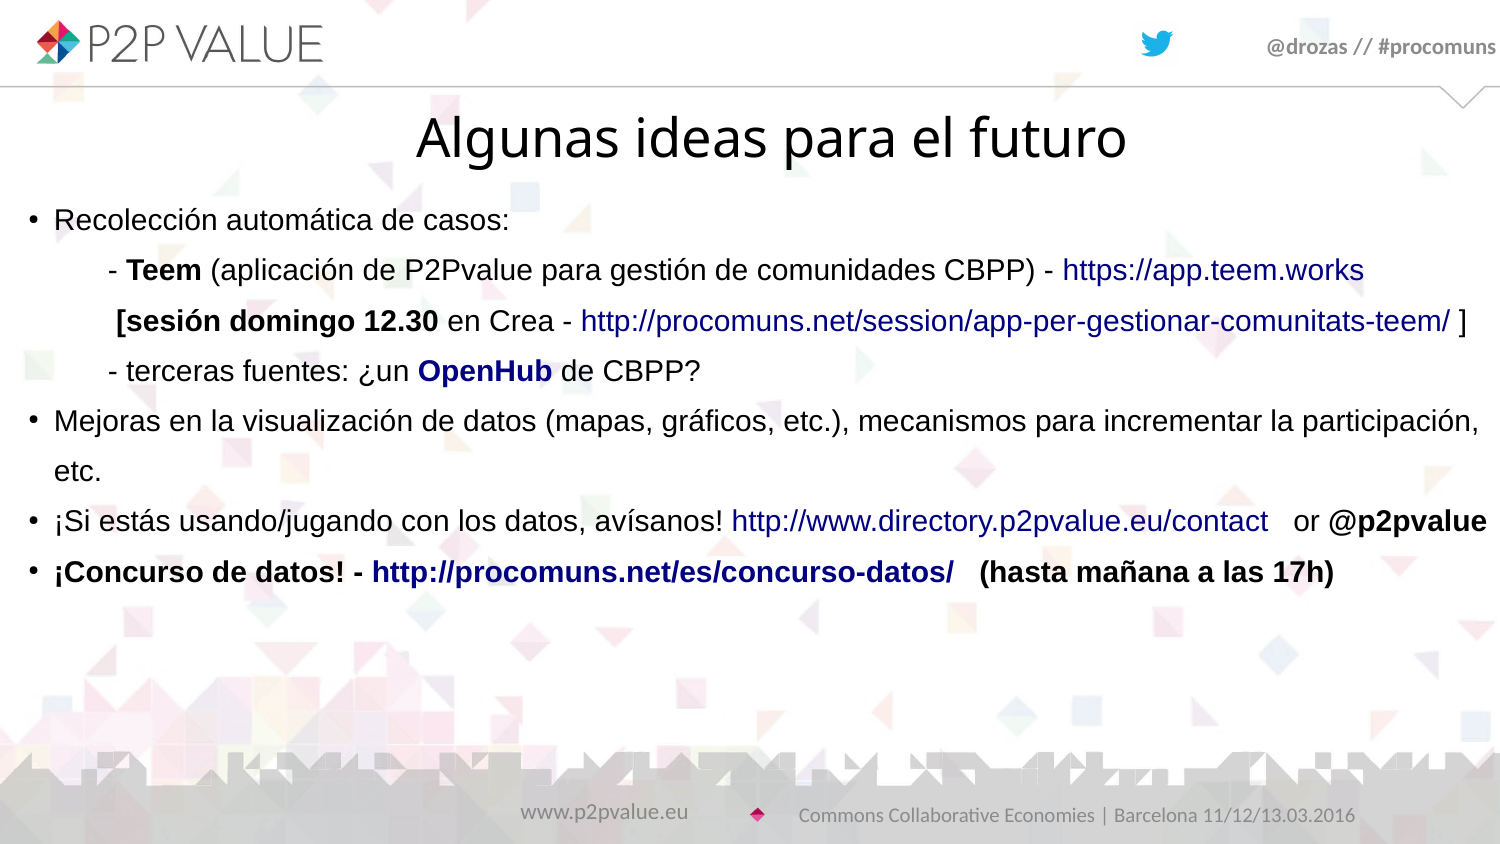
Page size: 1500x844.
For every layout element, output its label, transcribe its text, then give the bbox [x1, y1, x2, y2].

text_box www.p2pvalue.eu [514, 790, 733, 830]
title Algunas ideas para el futuro [105, 92, 1441, 180]
picture [0, 0, 1500, 844]
subtitle Recolección automática de casos: - Teem (aplicación de P2Pvalue para gestión de comunidades CBPP) - https://app.teem.works [sesión domingo 12.30 en Crea - http://procomuns.net/session/app-per-gestionar-comunitats-teem/ ] - terceras fuentes: ¿un OpenHub de CBPP? Mejoras en la visualización de datos (mapas, gráficos, etc.), mecanismos para incrementar la participación, etc. ¡Si estás usando/jugando con los datos, avísanos! http://www.directory.p2pvalue.eu/contact or @p2pvalue ¡Concurso de datos! - http://procomuns.net/es/concurso-datos/ (hasta mañana a las 17h) [15, 180, 1500, 796]
text_box @drozas // #procomuns [1169, 15, 1500, 76]
text_box Commons Collaborative Economies | Barcelona 11/12/13.03.2016 [785, 791, 1500, 837]
